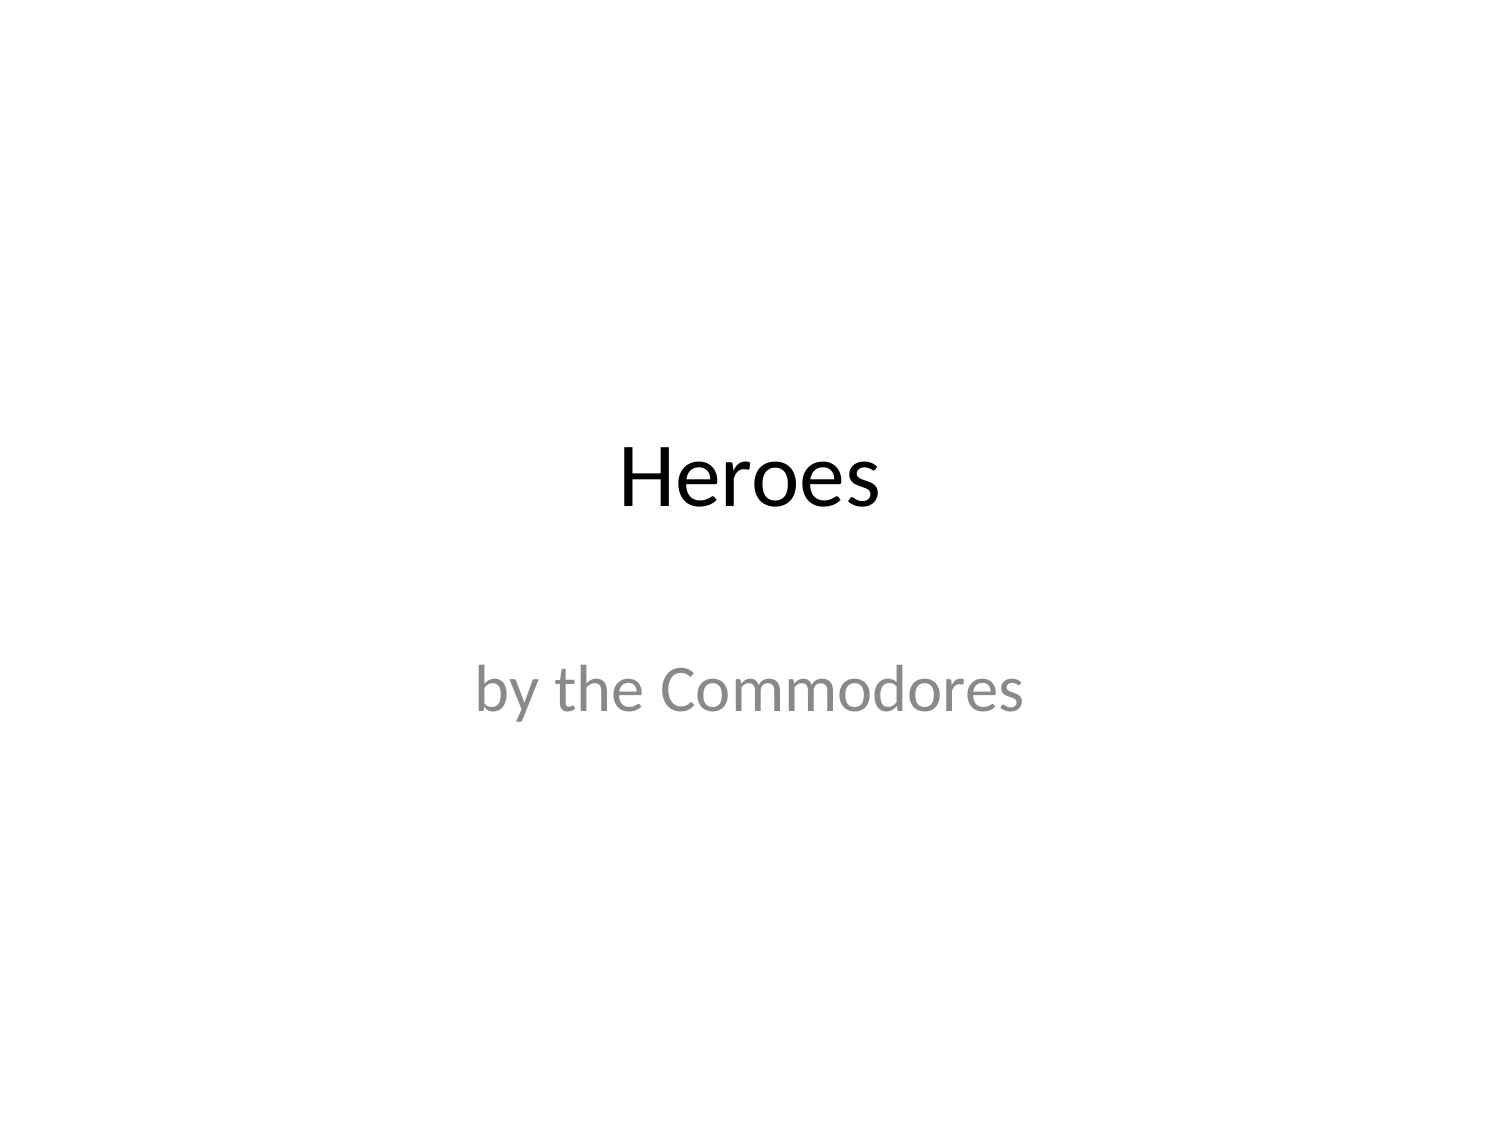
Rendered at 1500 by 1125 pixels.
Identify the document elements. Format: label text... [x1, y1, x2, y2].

subtitle by the Commodores [225, 637, 1276, 925]
title Heroes [112, 349, 1388, 591]
